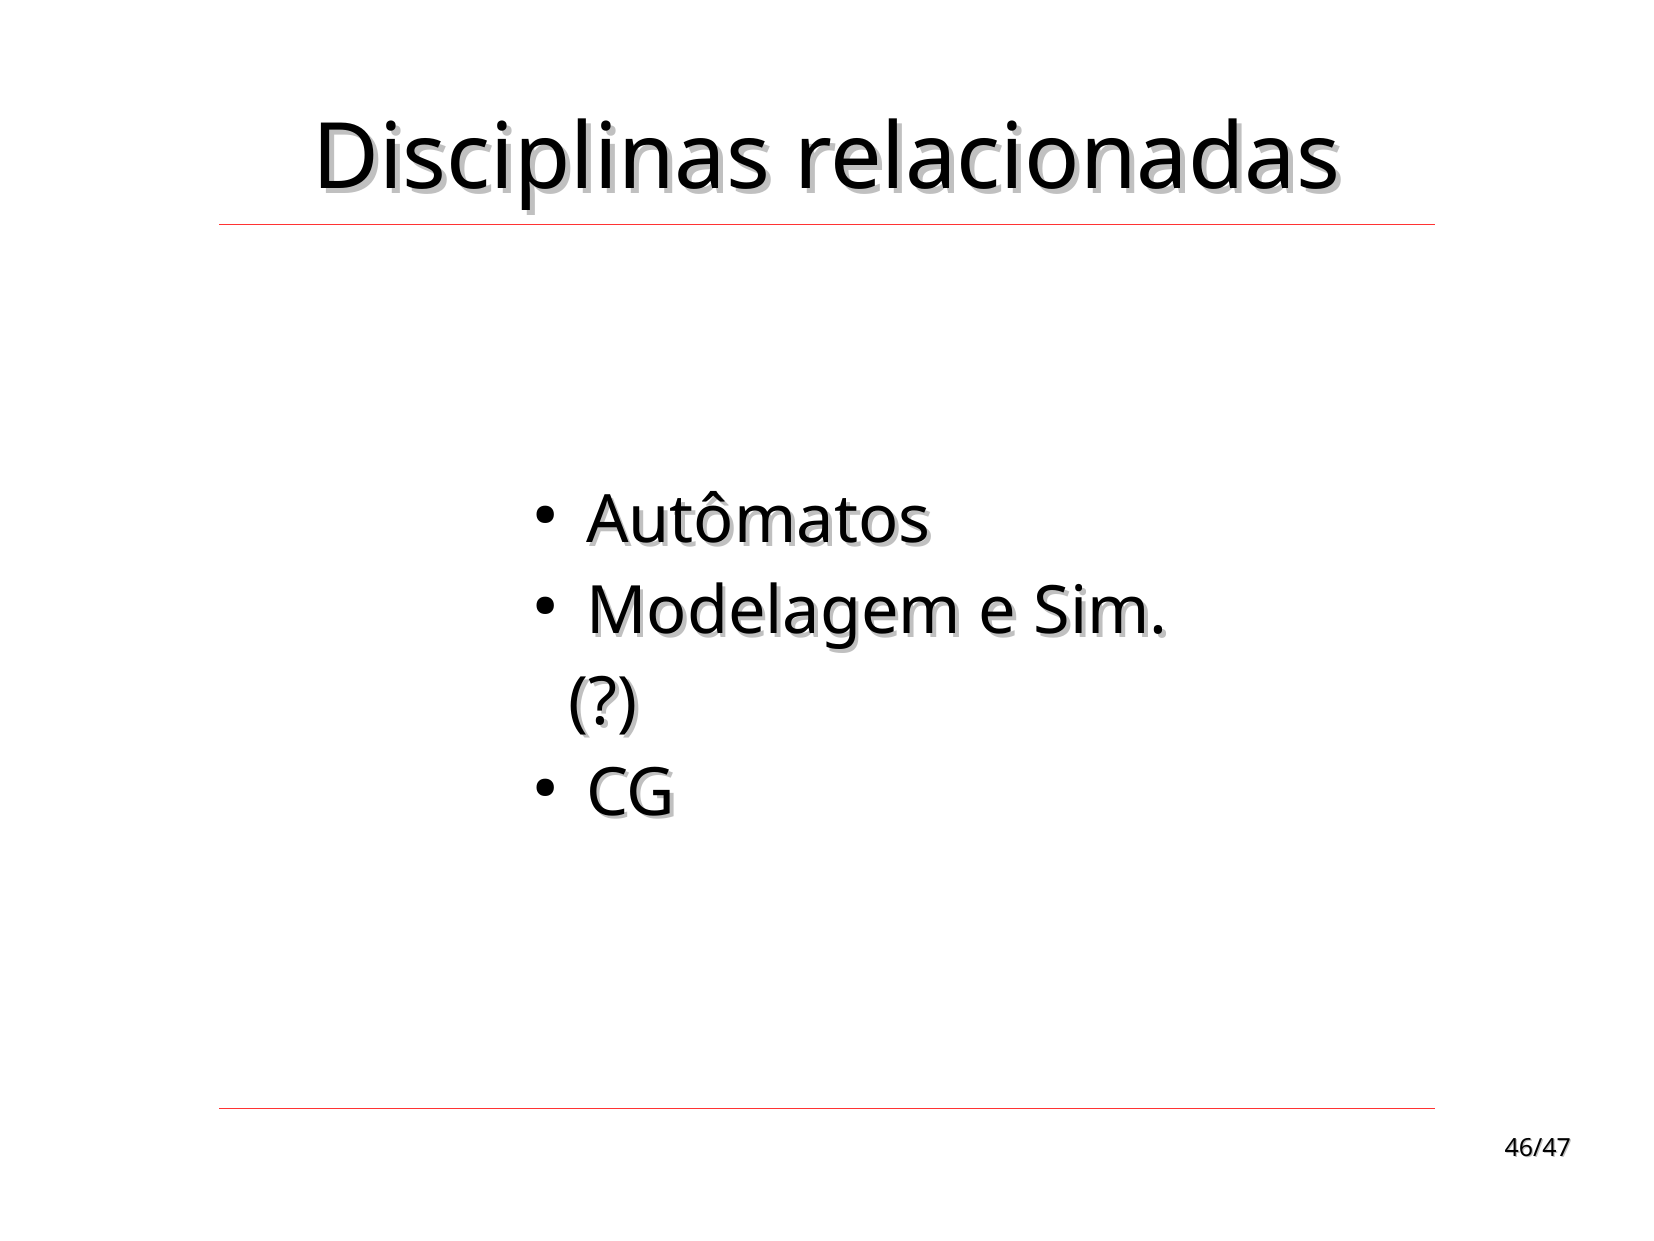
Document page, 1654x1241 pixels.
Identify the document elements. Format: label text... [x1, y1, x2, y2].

title Disciplinas relacionadas [82, 49, 1571, 257]
subtitle Autômatos Modelagem e Sim. (?) CG [533, 290, 1247, 1016]
